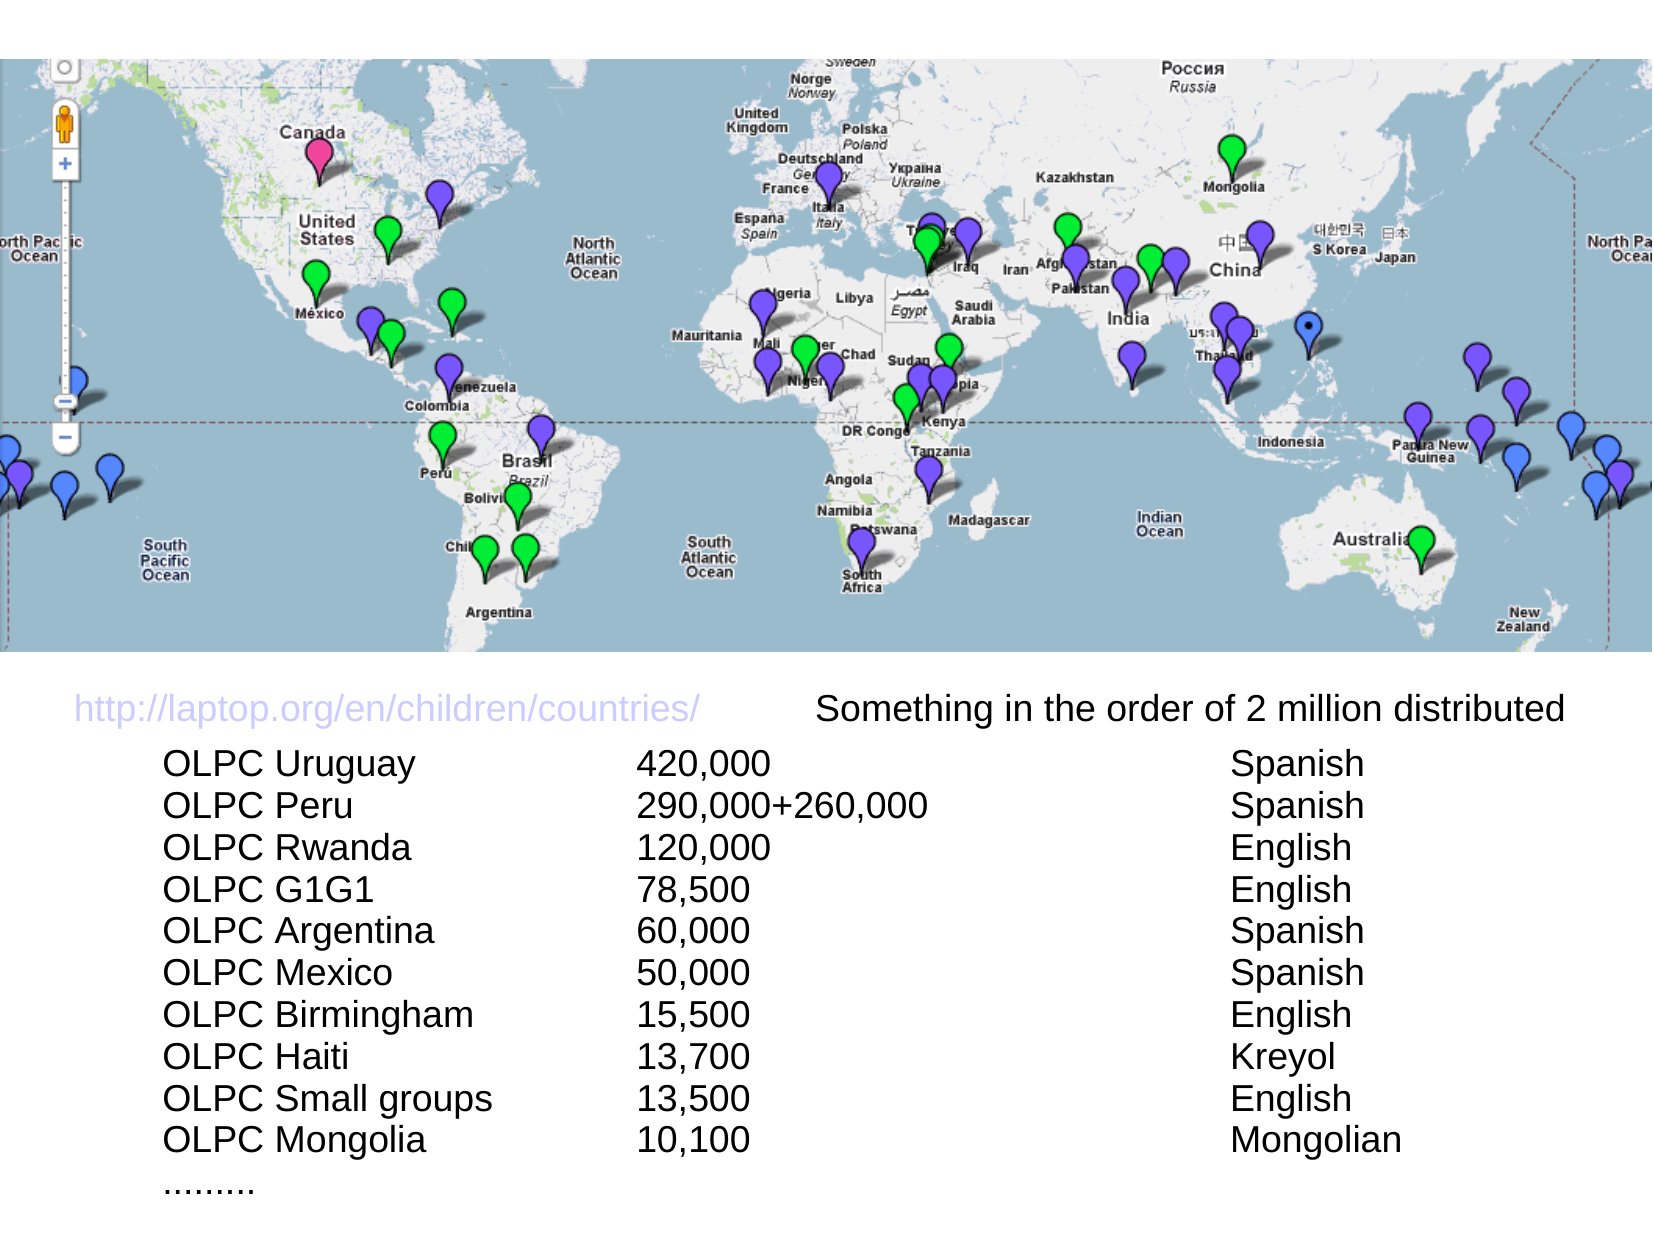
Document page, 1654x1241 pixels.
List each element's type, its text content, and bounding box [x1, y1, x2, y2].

picture [0, 59, 1652, 652]
text_box http://laptop.org/en/children/countries/ Something in the order of 2 million distributed [59, 678, 1595, 736]
text_box OLPC Uruguay 420,000 Spanish OLPC Peru 290,000+260,000 Spanish OLPC Rwanda 120,000 English OLPC G1G1 78,500 English OLPC Argentina 60,000 Spanish OLPC Mexico 50,000 Spanish OLPC Birmingham 15,500 English OLPC Haiti 13,700 Kreyol OLPC Small groups 13,500 English OLPC Mongolia 10,100 Mongolian ......... [147, 733, 1595, 1211]
